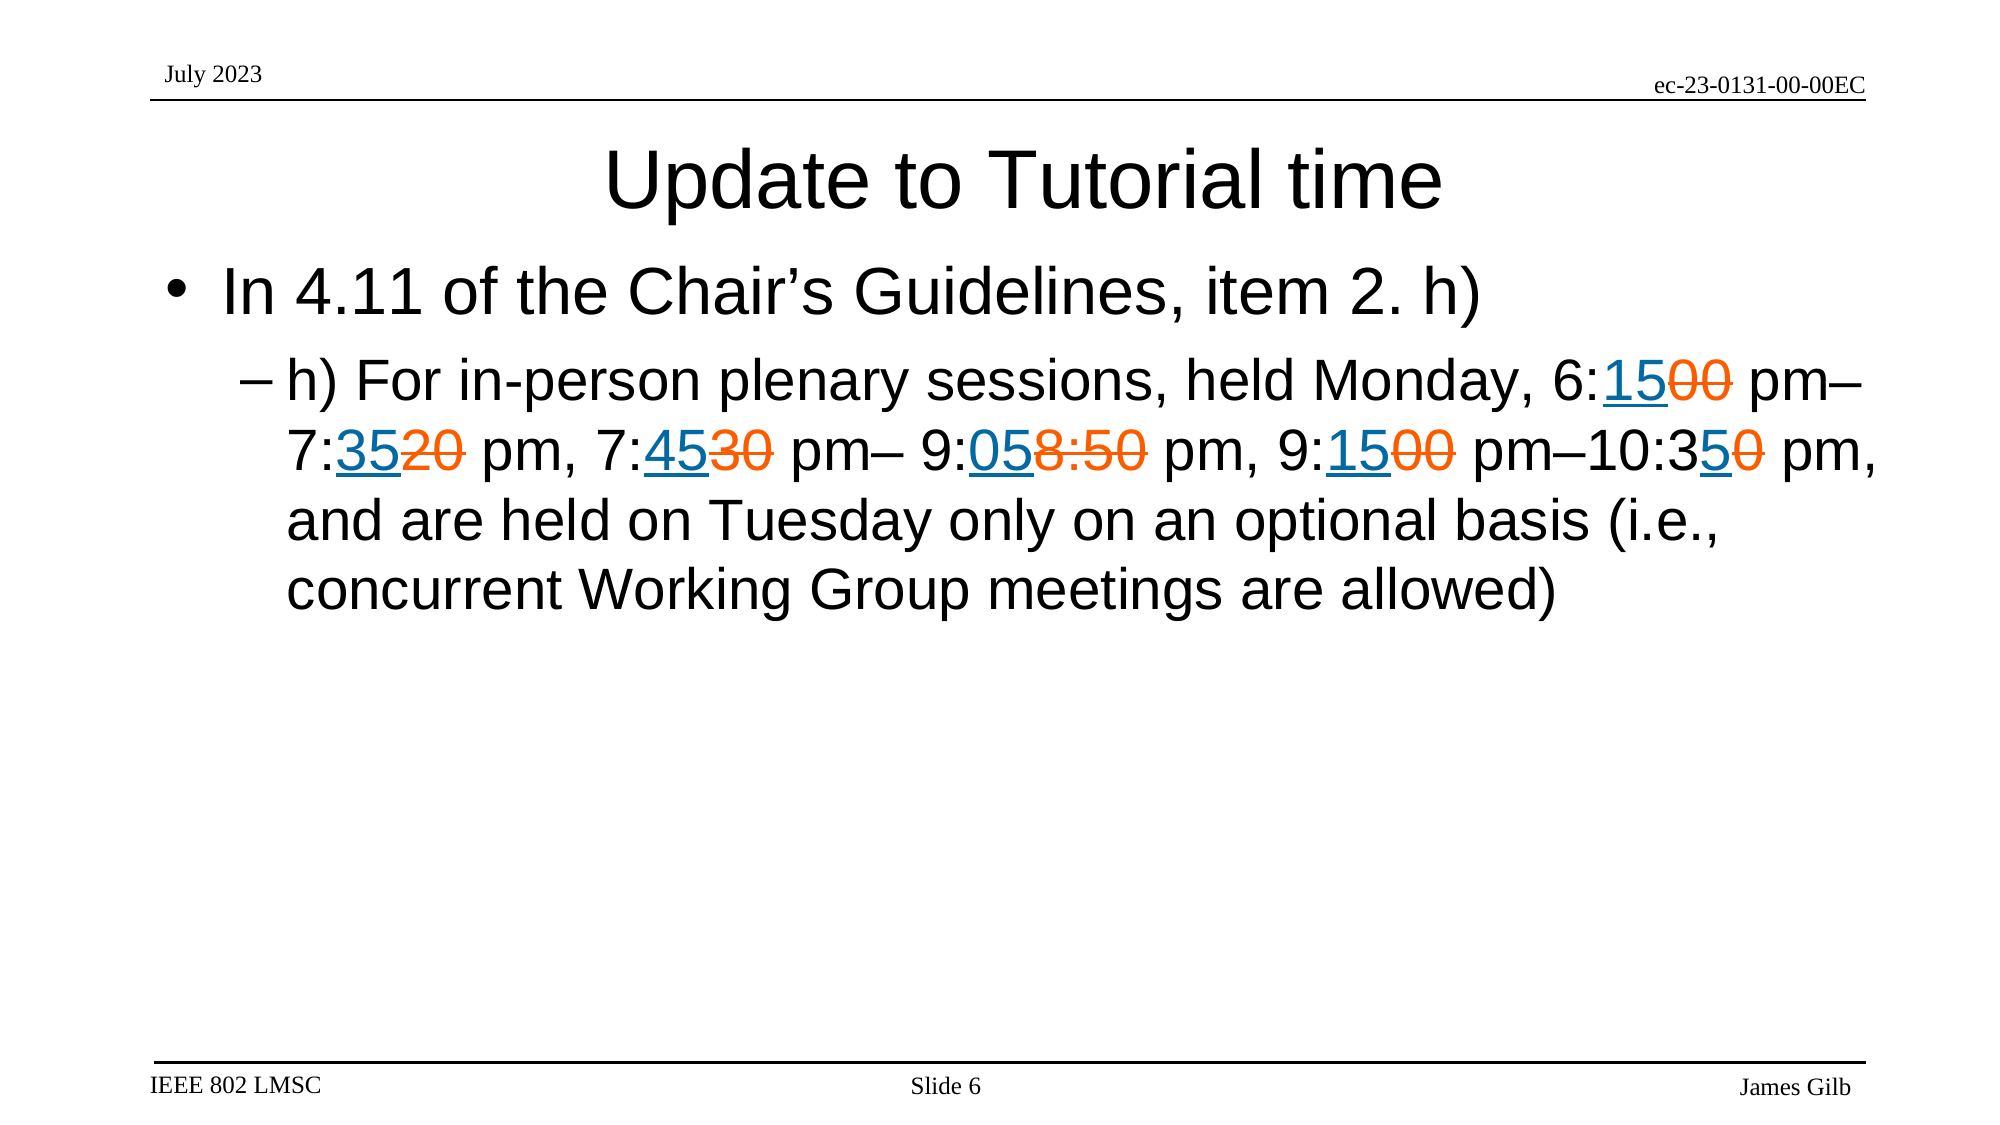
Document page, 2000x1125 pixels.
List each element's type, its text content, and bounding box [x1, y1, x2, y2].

title Update to Tutorial time [149, 112, 1900, 238]
list In 4.11 of the Chair’s Guidelines, item 2. h) h) For in-person plenary sessions, held Monday, 6:1500 pm–7:3520 pm, 7:4530 pm– 9:058:50 pm, 9:1500 pm–10:350 pm, and are held on Tuesday only on an optional basis (i.e., concurrent Working Group meetings are allowed) [149, 239, 1900, 1051]
